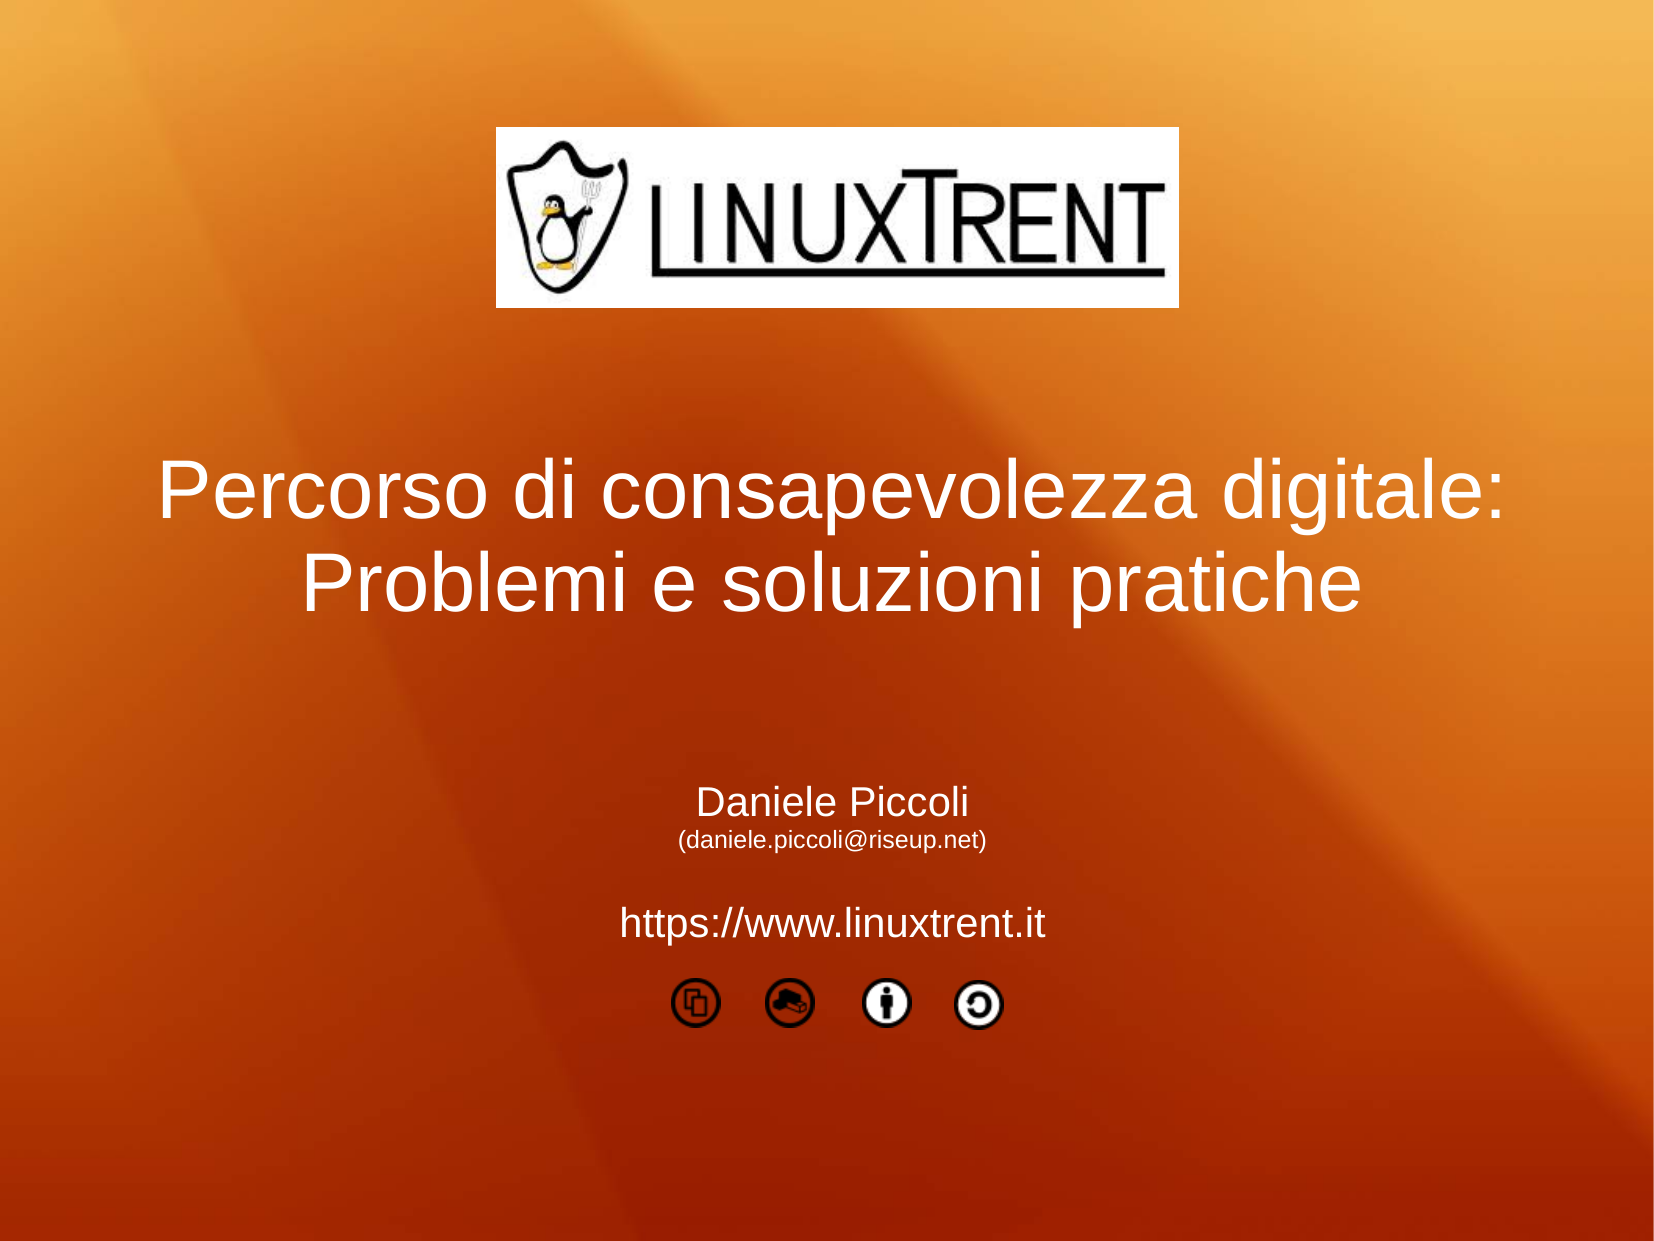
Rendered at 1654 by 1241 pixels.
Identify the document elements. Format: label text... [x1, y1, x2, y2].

picture [0, 0, 1654, 1241]
subtitle Percorso di consapevolezza digitale: Problemi e soluzioni pratiche Daniele Piccoli (daniele.piccoli@riseup.net) https://www.linuxtrent.it [82, 354, 1583, 1111]
